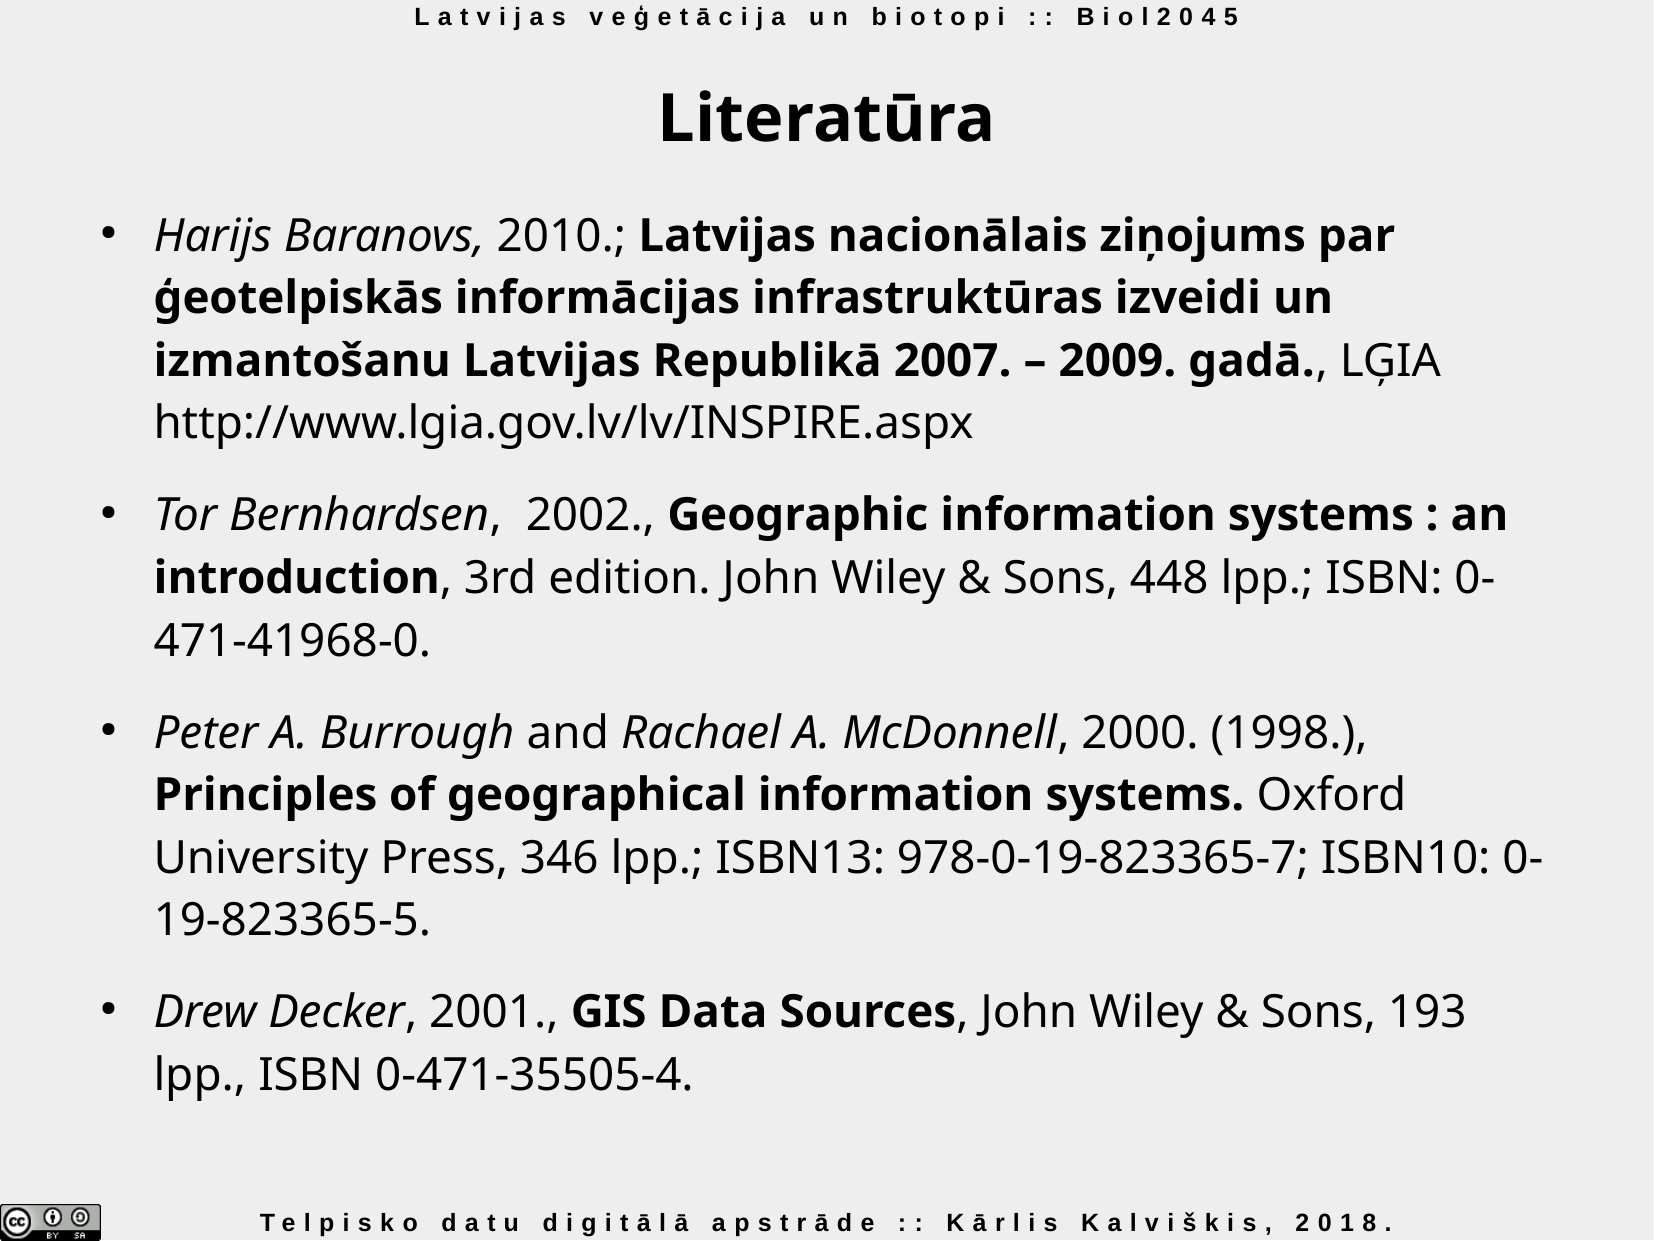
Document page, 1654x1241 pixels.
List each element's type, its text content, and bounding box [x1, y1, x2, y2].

list Harijs Baranovs, 2010.; Latvijas nacionālais ziņojums par ģeotelpiskās informācijas infrastruktūras izveidi un izmantošanu Latvijas Republikā 2007. – 2009. gadā., LĢIA http://www.lgia.gov.lv/lv/INSPIRE.aspx Tor Bernhardsen, 2002., Geographic information systems : an introduction, 3rd edition. John Wiley & Sons, 448 lpp.; ISBN: 0-471-41968-0. Peter A. Burrough and Rachael A. McDonnell, 2000. (1998.), Principles of geographical information systems. Oxford University Press, 346 lpp.; ISBN13: 978-0-19-823365-7; ISBN10: 0-19-823365-5. Drew Decker, 2001., GIS Data Sources, John Wiley & Sons, 193 lpp., ISBN 0-471-35505-4. [82, 202, 1571, 1159]
title Literatūra [82, 49, 1571, 183]
picture [0, 1204, 101, 1241]
